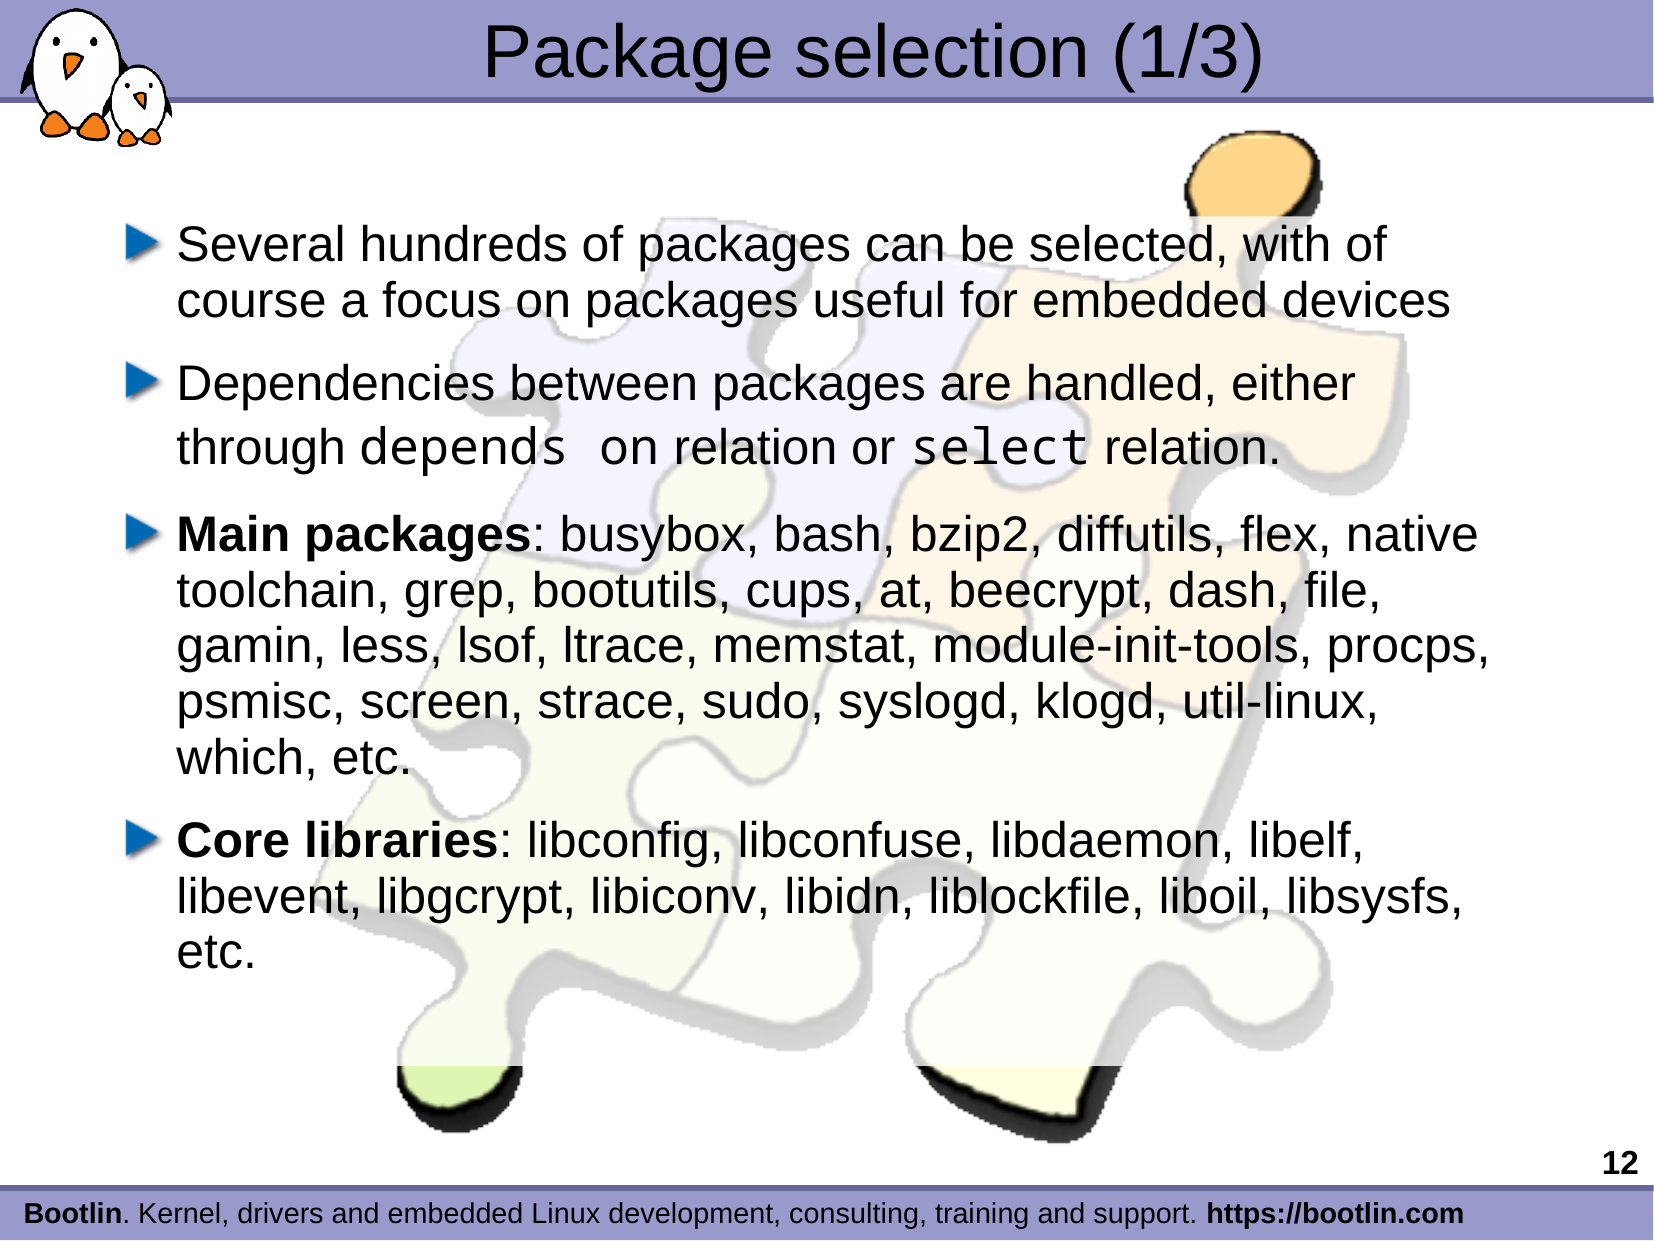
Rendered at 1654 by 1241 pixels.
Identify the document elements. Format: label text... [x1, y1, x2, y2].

list Several hundreds of packages can be selected, with of course a focus on packages useful for embedded devices Dependencies between packages are handled, either through depends on relation or select relation. Main packages: busybox, bash, bzip2, diffutils, flex, native toolchain, grep, bootutils, cups, at, beecrypt, dash, file, gamin, less, lsof, ltrace, memstat, module-init-tools, procps, psmisc, screen, strace, sudo, syslogd, klogd, util-linux, which, etc. Core libraries: libconfig, libconfuse, libdaemon, libelf, libevent, libgcrypt, libiconv, libidn, liblockfile, liboil, libsysfs, etc. [105, 216, 1518, 1066]
picture [287, 1066, 1432, 1176]
picture [287, 110, 1432, 216]
title Package selection (1/3) [197, 5, 1551, 97]
picture [20, 8, 172, 147]
